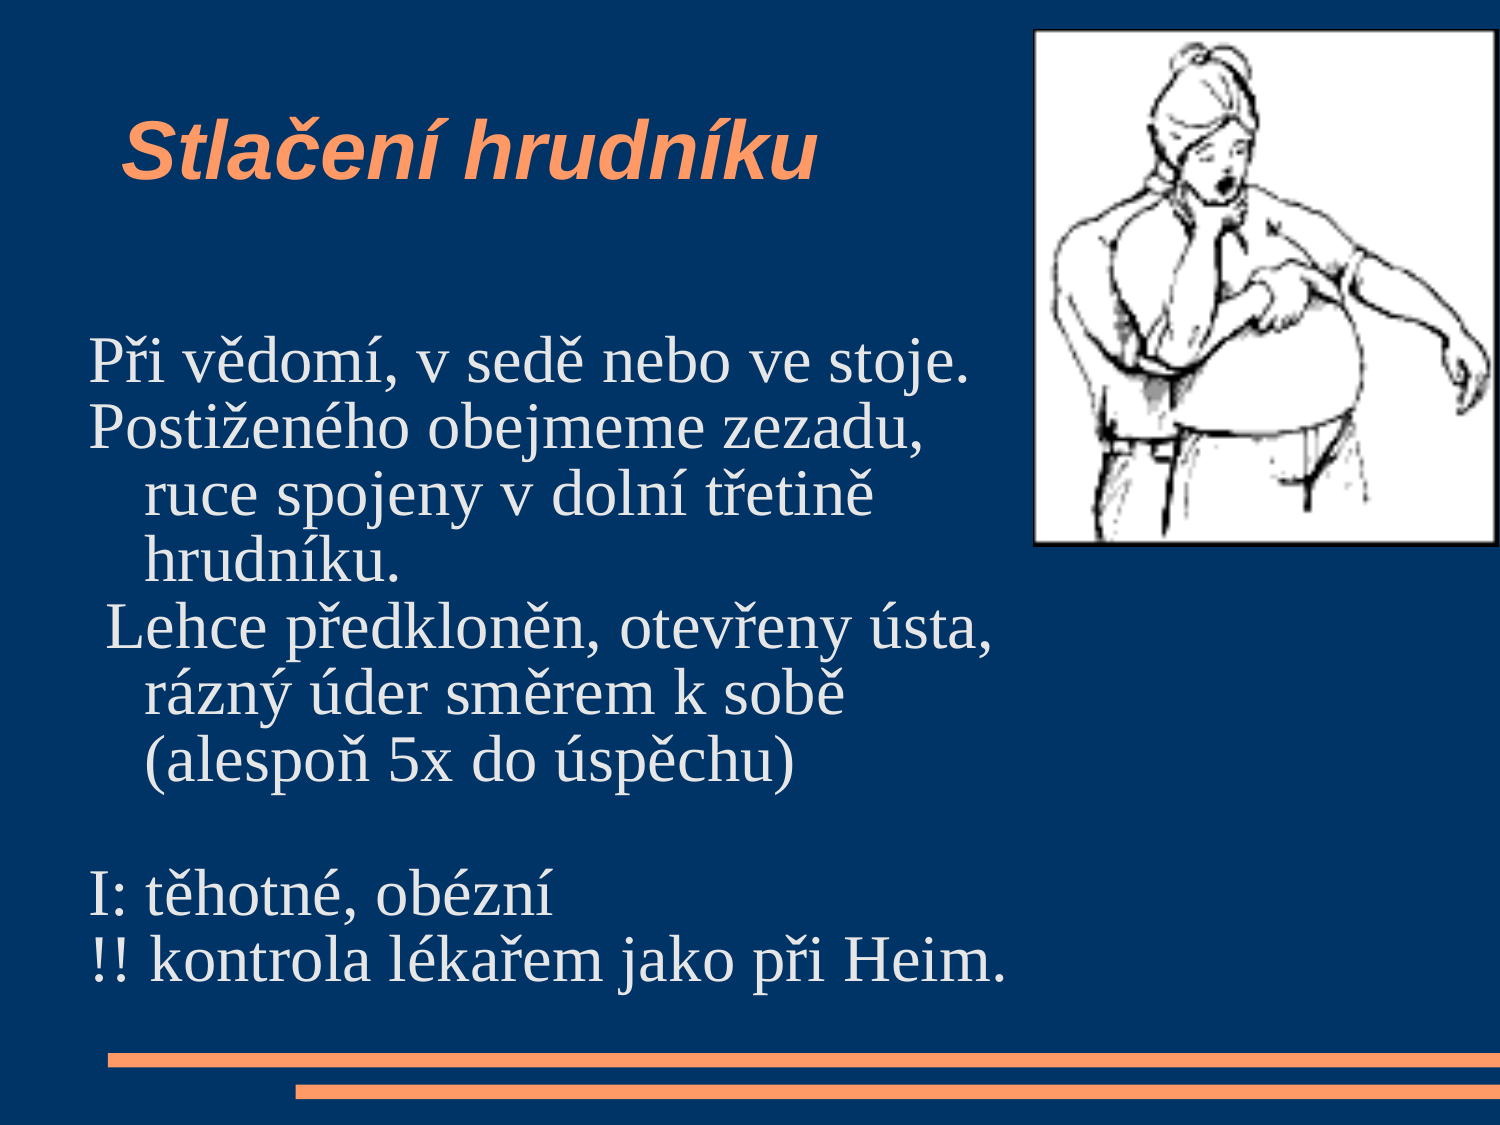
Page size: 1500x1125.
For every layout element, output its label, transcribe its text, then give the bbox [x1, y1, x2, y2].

picture [1033, 29, 1499, 547]
list Při vědomí, v sedě nebo ve stoje. Postiženého obejmeme zezadu, ruce spojeny v dolní třetině hrudníku. Lehce předkloněn, otevřeny ústa, rázný úder směrem k sobě (alespoň 5x do úspěchu) I: těhotné, obézní !! kontrola lékařem jako při Heim. [88, 322, 1034, 1125]
title Stlačení hrudníku [121, 46, 1033, 254]
